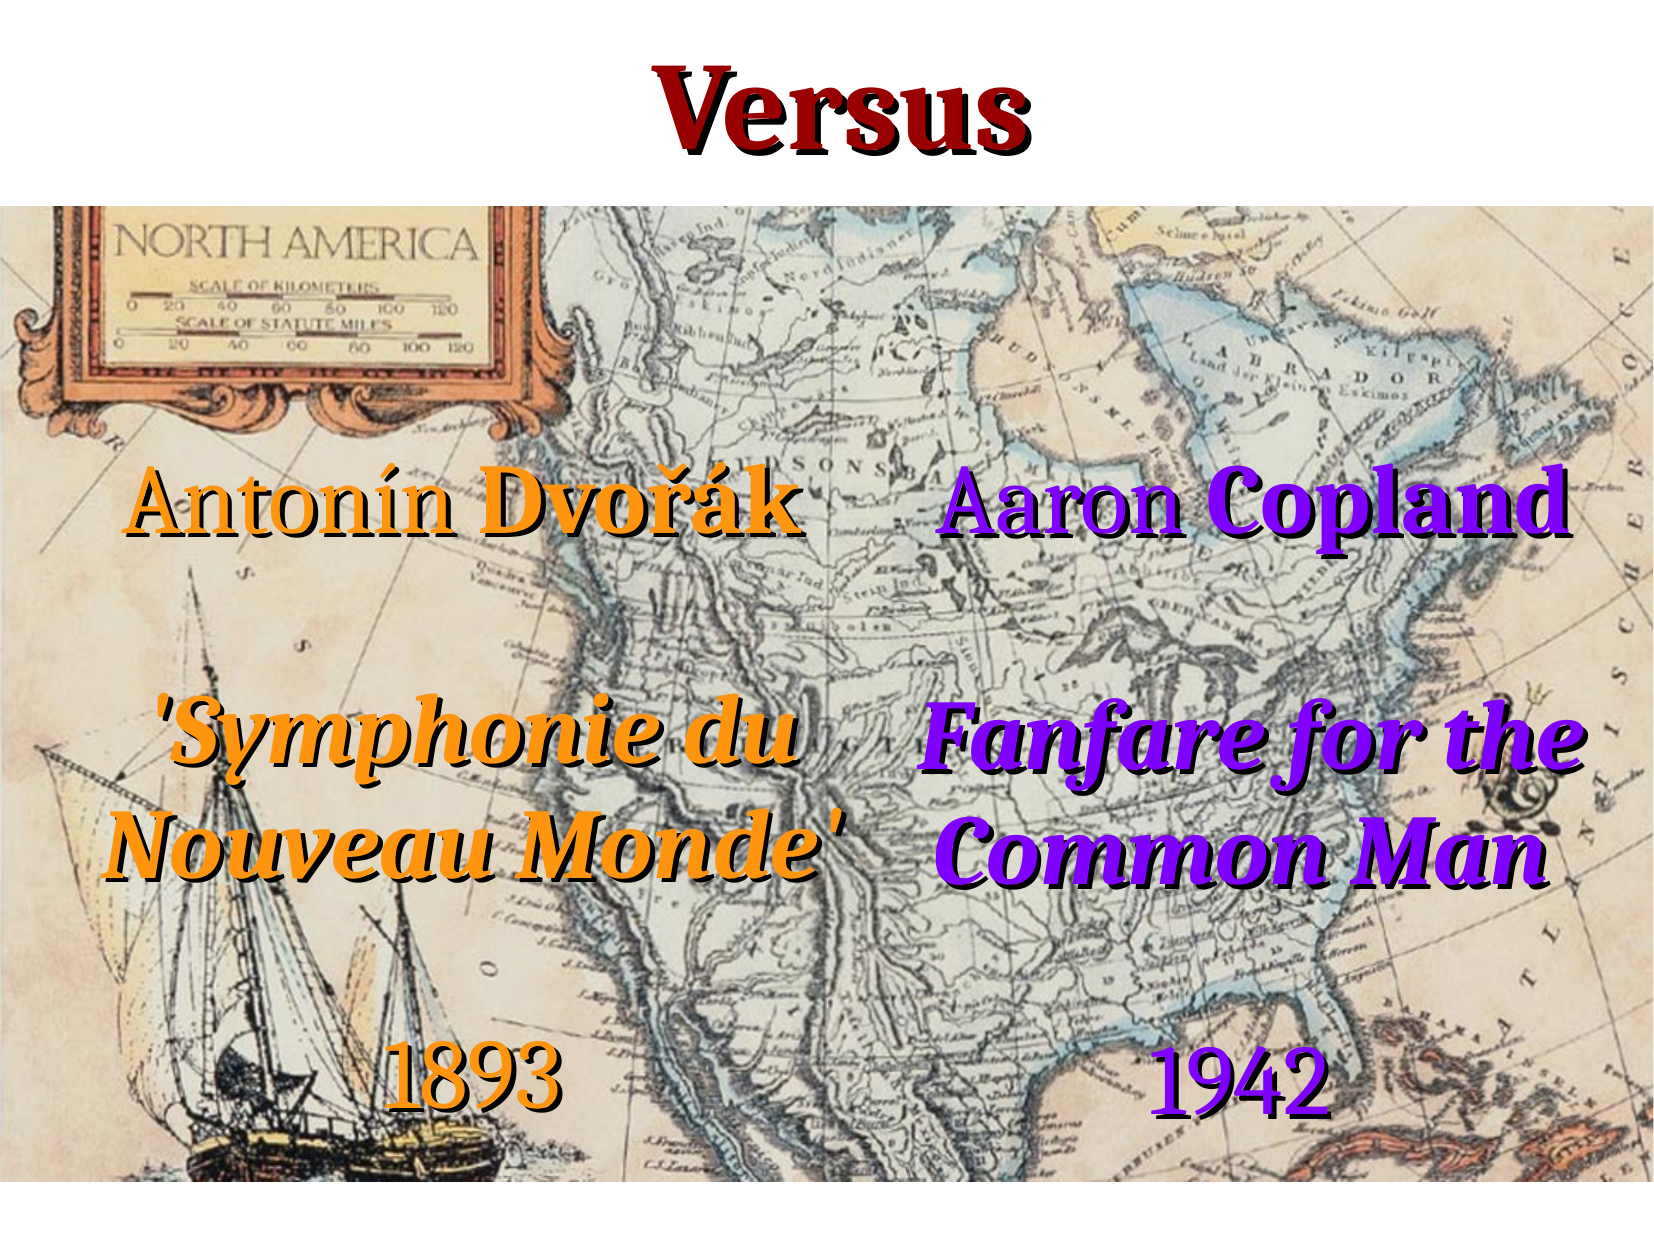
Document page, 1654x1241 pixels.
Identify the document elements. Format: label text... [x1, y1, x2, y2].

picture [0, 206, 1654, 1182]
text_box Aaron Copland Fanfare for the Common Man 1942 [856, 413, 1625, 1241]
text_box Antonín Dvořák 'Symphonie du Nouveau Monde' 1893 [59, 435, 856, 1241]
text_box Versus [88, 29, 1595, 206]
